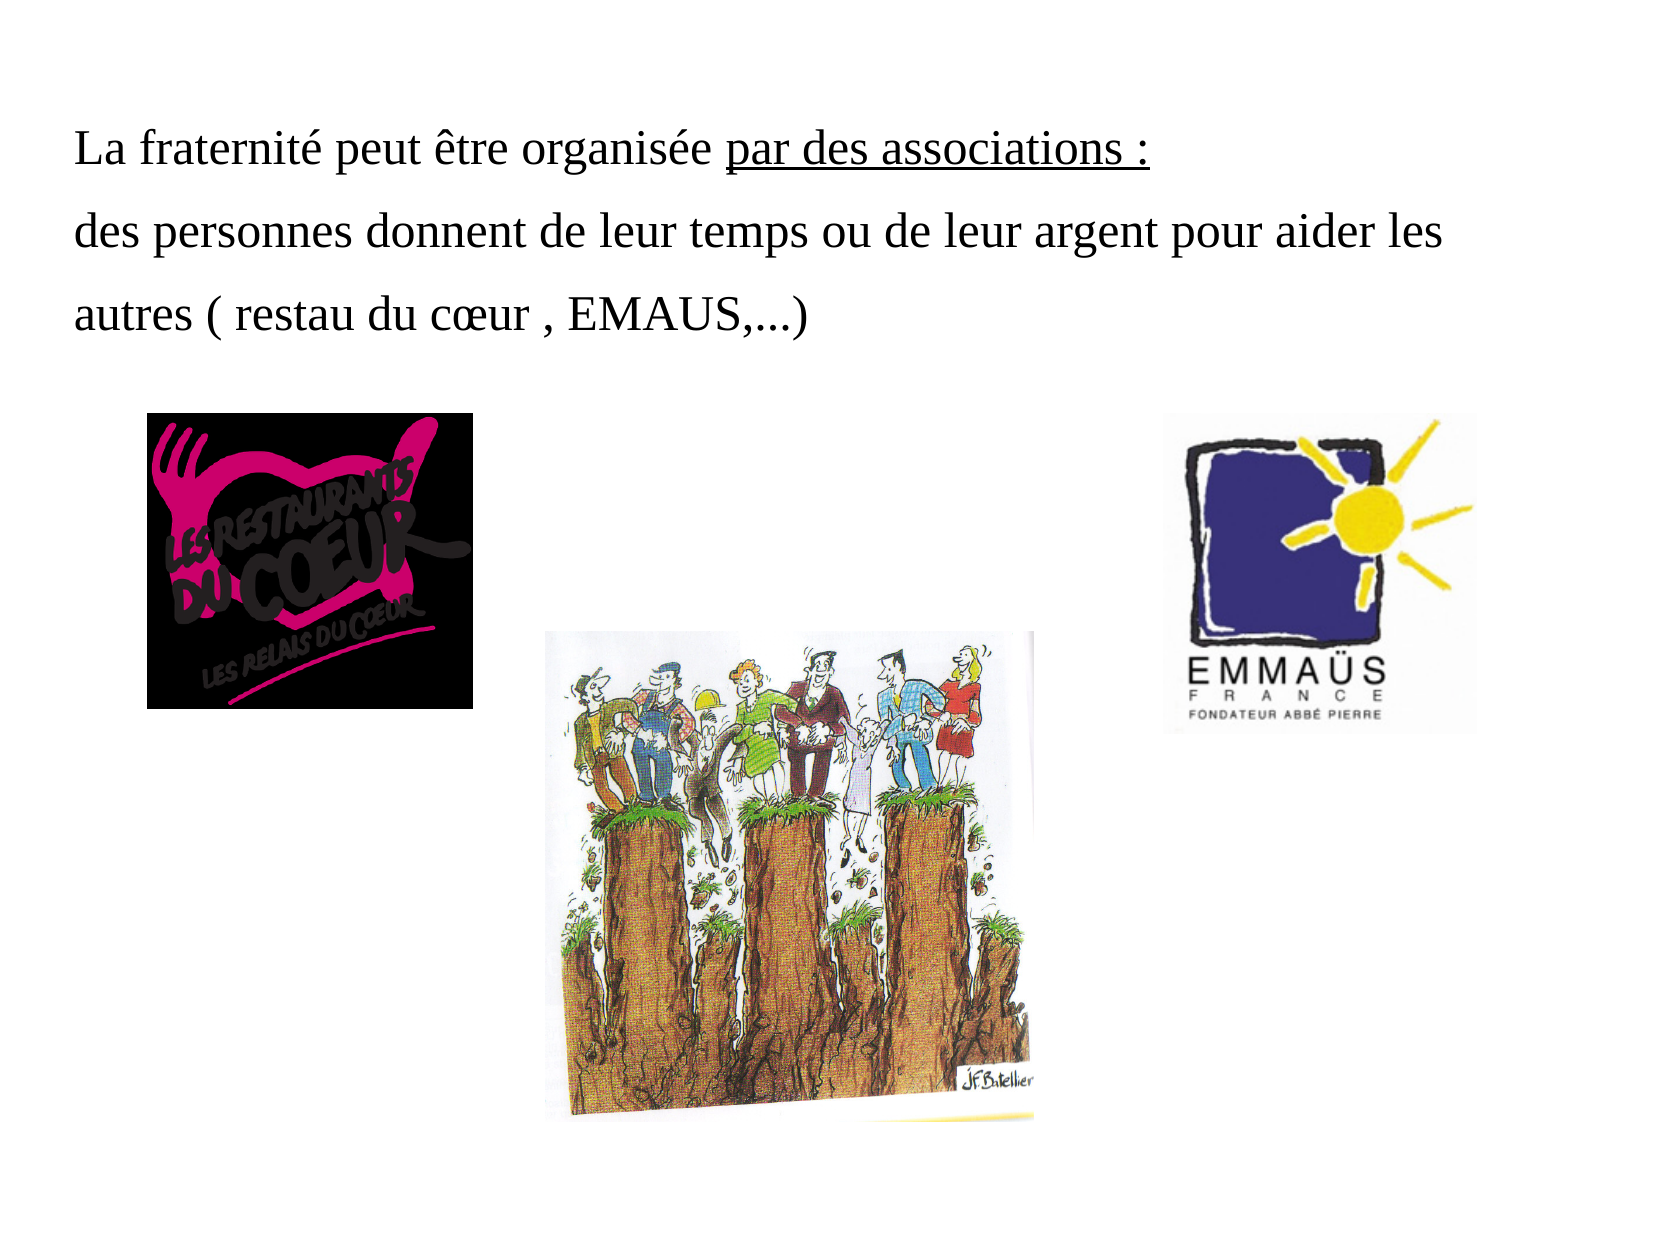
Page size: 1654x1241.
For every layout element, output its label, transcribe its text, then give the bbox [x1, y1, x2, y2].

picture [545, 631, 1034, 1123]
picture [1163, 413, 1477, 734]
picture [147, 413, 473, 709]
text_box La fraternité peut être organisée par des associations : des personnes donnent de leur temps ou de leur argent pour aider les autres ( restau du cœur , EMAUS,...) [59, 84, 1497, 325]
